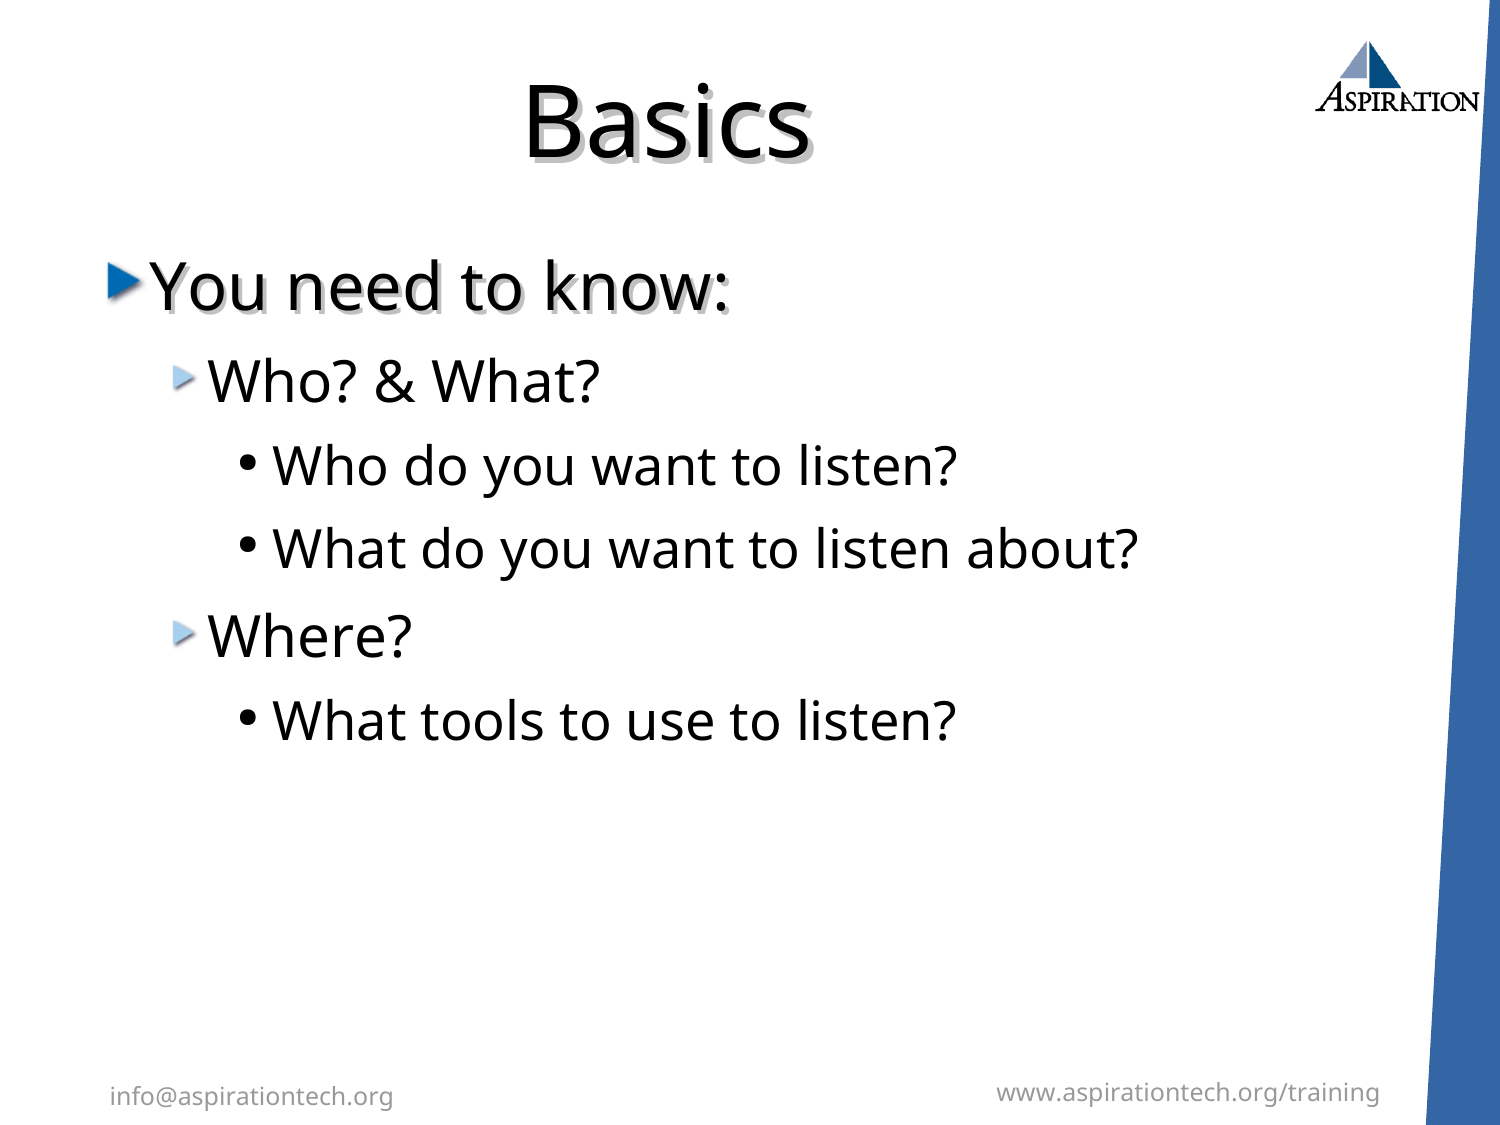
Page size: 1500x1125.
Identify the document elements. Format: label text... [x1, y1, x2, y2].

title Basics [49, 19, 1284, 206]
list You need to know: Who? & What? Who do you want to listen? What do you want to listen about? Where? What tools to use to listen? [49, 238, 1447, 892]
picture [1315, 41, 1480, 120]
